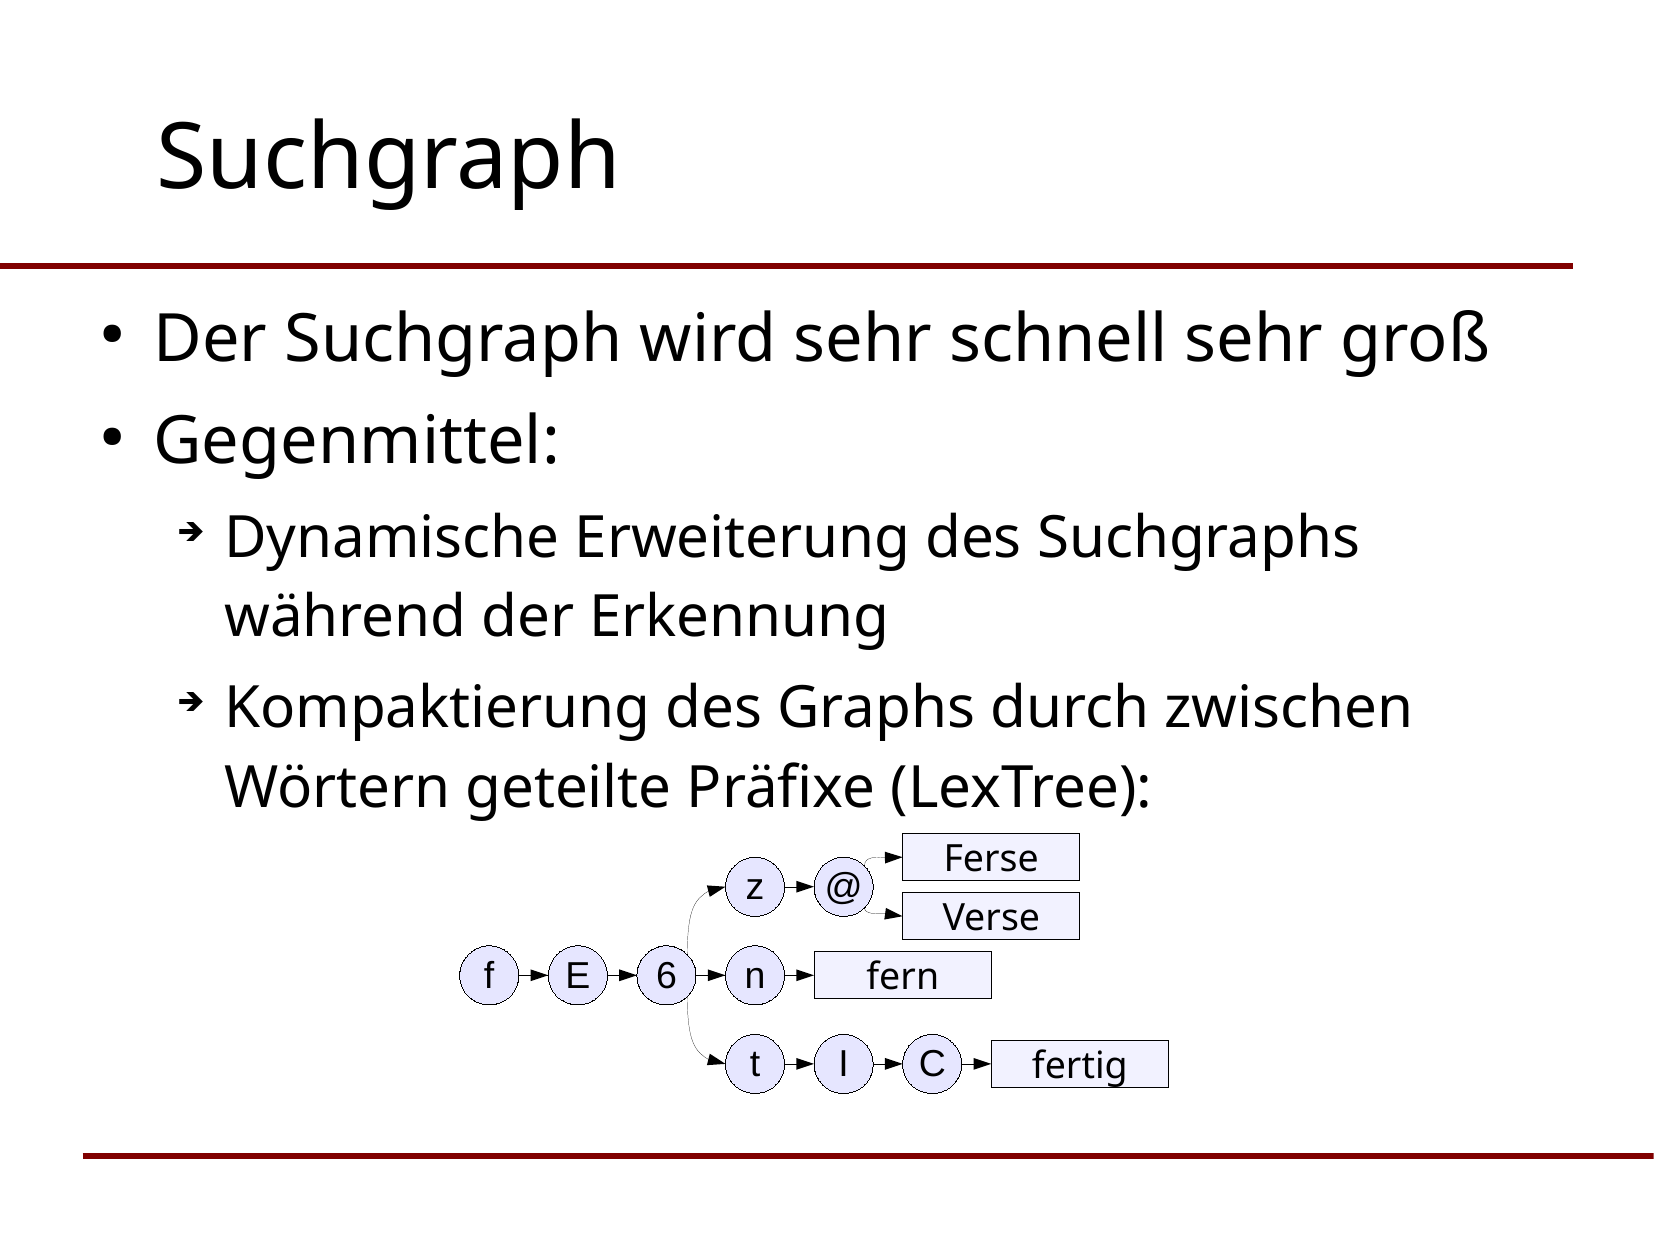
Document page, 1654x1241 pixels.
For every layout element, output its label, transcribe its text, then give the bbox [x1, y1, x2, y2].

text_box fertig [991, 1040, 1169, 1088]
text_box 6 [636, 945, 696, 1005]
text_box Ferse [902, 833, 1080, 881]
text_box z [725, 857, 785, 917]
text_box @ [814, 857, 874, 917]
text_box fern [814, 951, 992, 999]
text_box n [725, 945, 785, 1005]
text_box C [902, 1034, 962, 1094]
text_box E [548, 945, 608, 1005]
text_box f [459, 945, 519, 1005]
title Suchgraph [82, 49, 1571, 257]
text_box I [814, 1034, 874, 1094]
text_box t [725, 1034, 785, 1094]
text_box Verse [902, 892, 1080, 940]
list Der Suchgraph wird sehr schnell sehr groß Gegenmittel: Dynamische Erweiterung des Suchgraphs während der Erkennung Kompaktierung des Graphs durch zwischen Wörtern geteilte Präfixe (LexTree): [82, 290, 1571, 1109]
